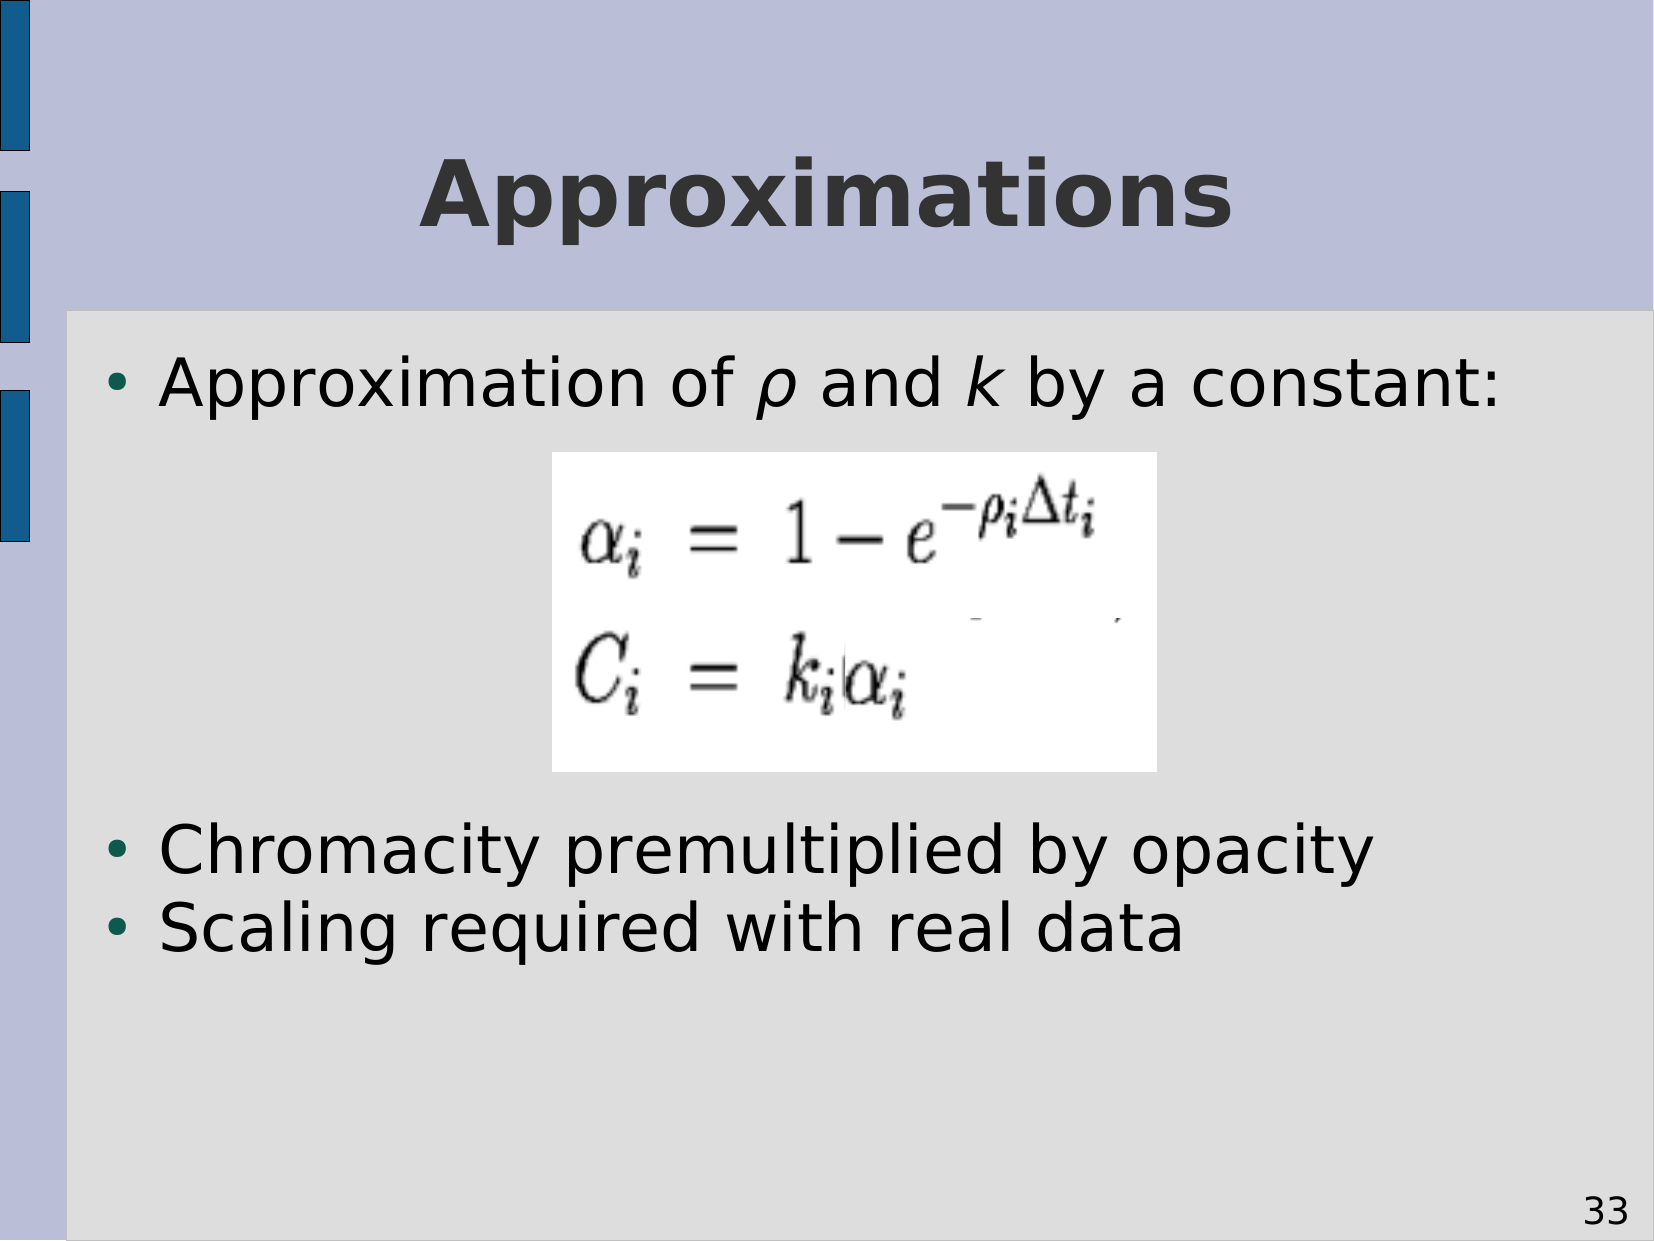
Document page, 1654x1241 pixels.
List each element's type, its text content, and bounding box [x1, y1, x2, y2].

list Approximation of ρ and k by a constant: Chromacity premultiplied by opacity Scaling required with real data [87, 344, 1639, 1191]
picture [552, 452, 1157, 772]
title Approximations [121, 91, 1534, 299]
